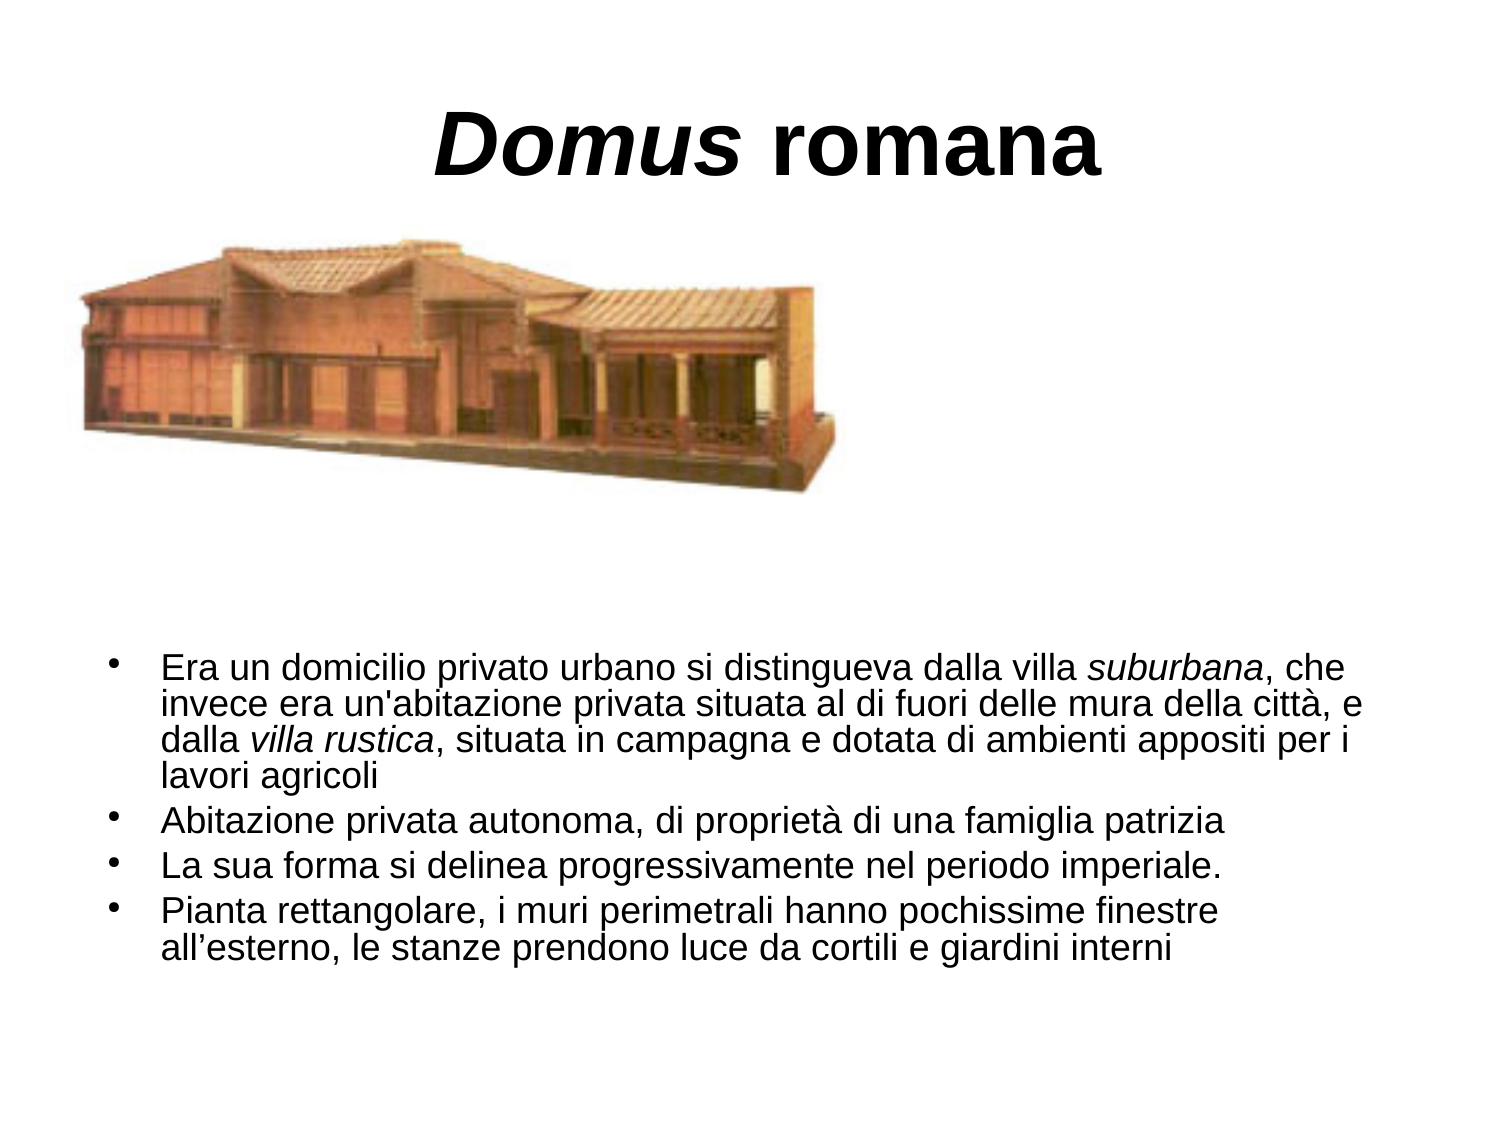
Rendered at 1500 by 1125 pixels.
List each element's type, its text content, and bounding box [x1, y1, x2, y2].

picture [64, 219, 857, 500]
list Era un domicilio privato urbano si distingueva dalla villa suburbana, che invece era un'abitazione privata situata al di fuori delle mura della città, e dalla villa rustica, situata in campagna e dotata di ambienti appositi per i lavori agricoli Abitazione privata autonoma, di proprietà di una famiglia patrizia La sua forma si delinea progressivamente nel periodo imperiale. Pianta rettangolare, i muri perimetrali hanno pochissime finestre all’esterno, le stanze prendono luce da cortili e giardini interni [75, 643, 1426, 1000]
title Domus romana [75, 45, 1426, 233]
